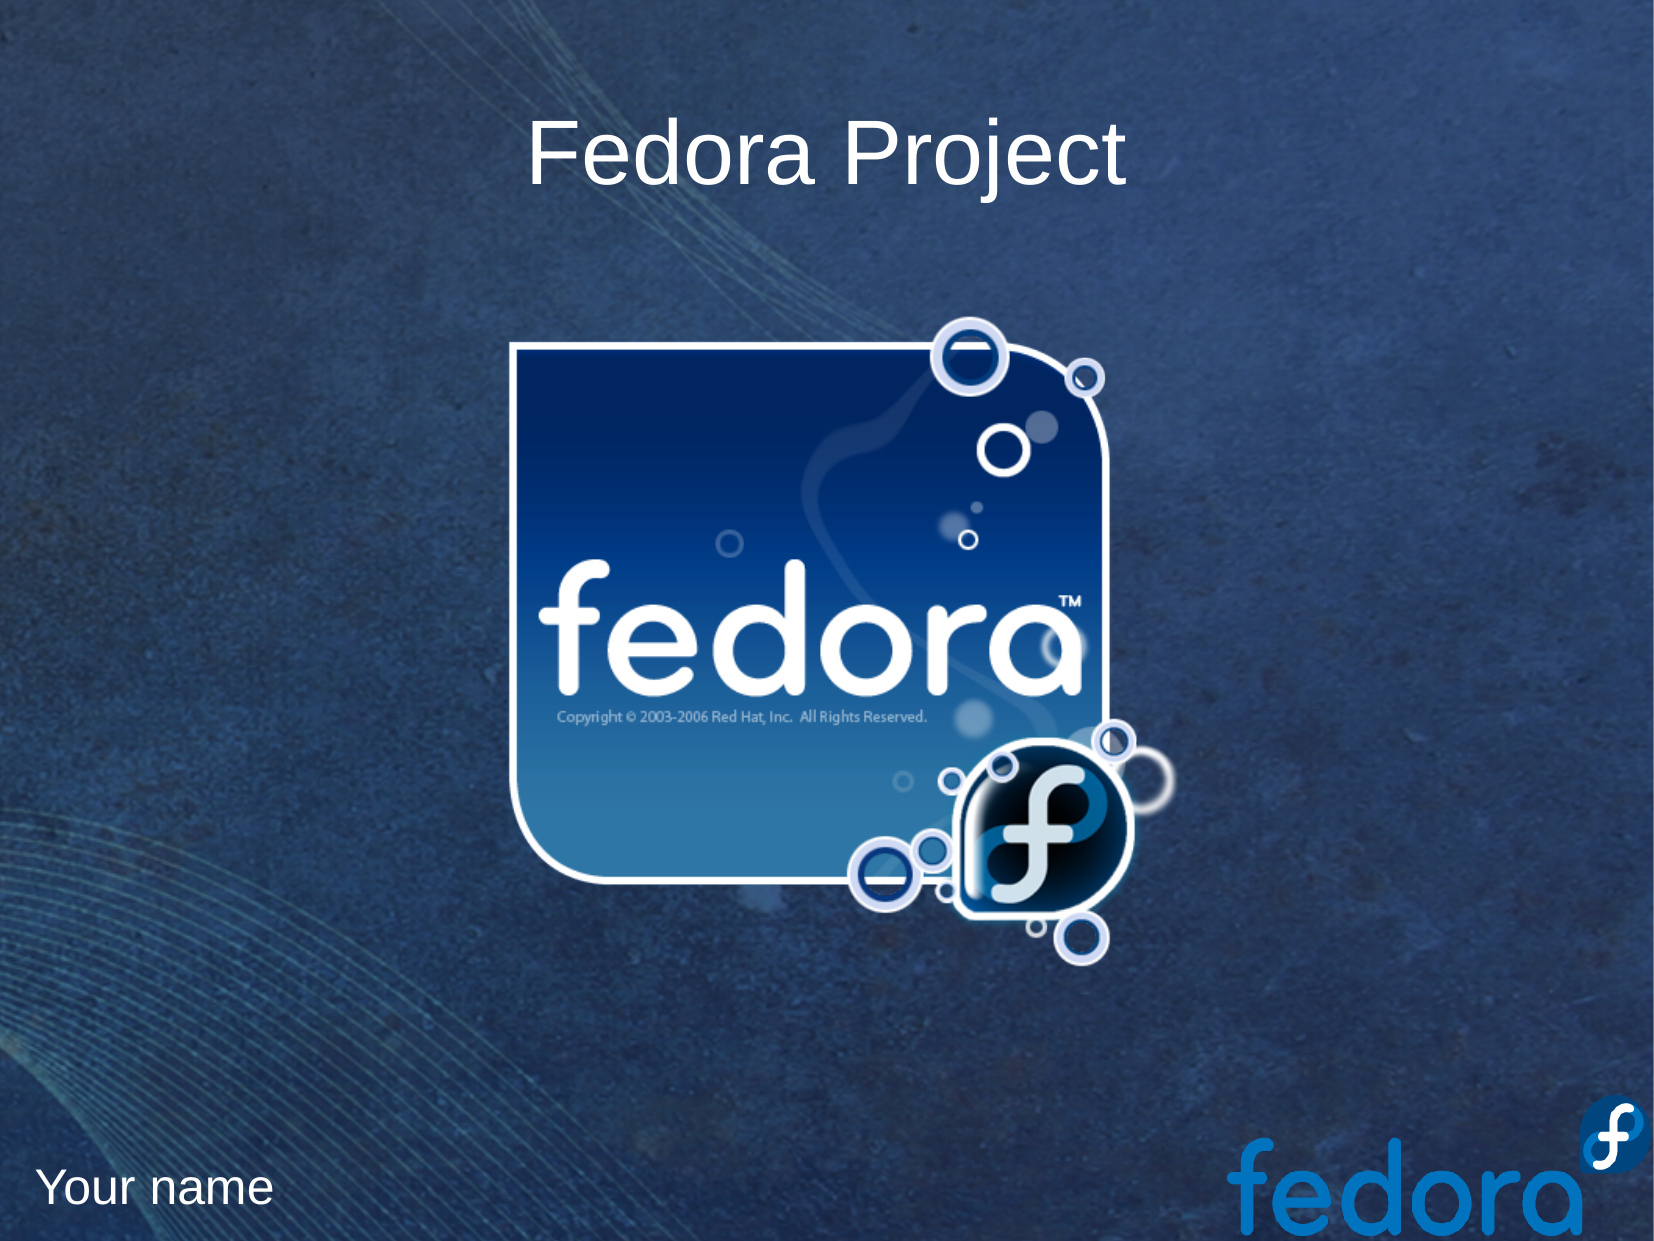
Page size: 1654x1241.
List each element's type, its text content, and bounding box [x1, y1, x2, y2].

text_box Your name [19, 1151, 290, 1241]
title Fedora Project [82, 49, 1571, 257]
picture [0, 0, 1654, 1241]
